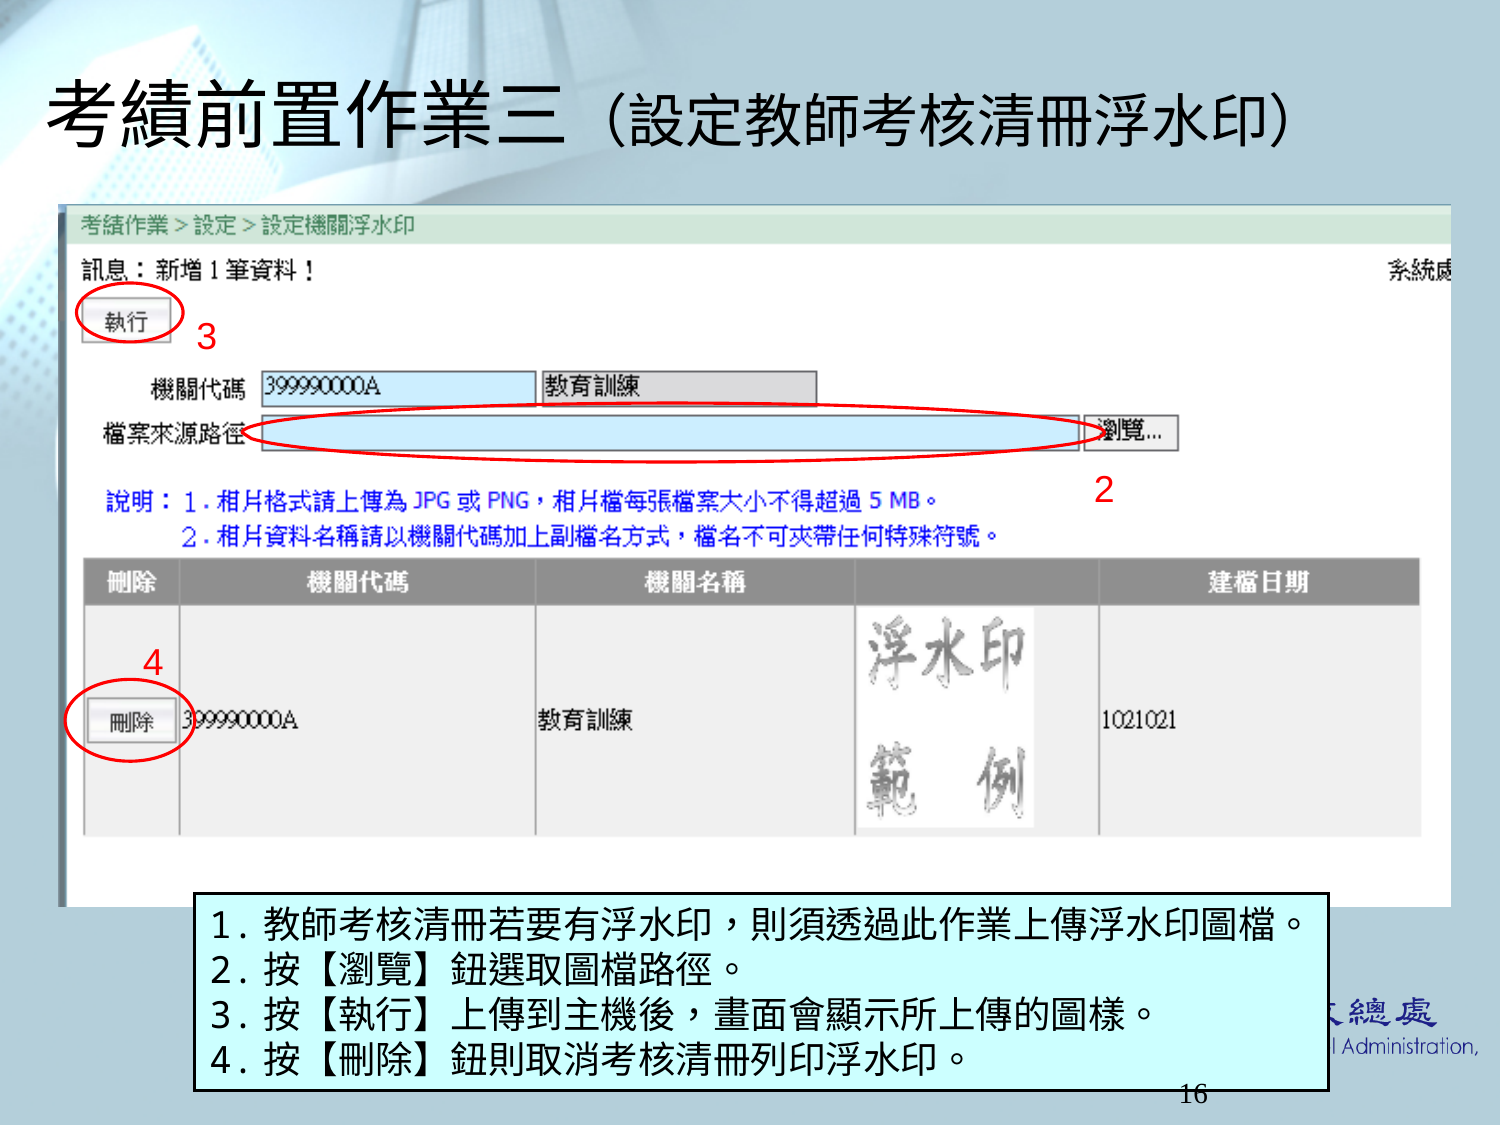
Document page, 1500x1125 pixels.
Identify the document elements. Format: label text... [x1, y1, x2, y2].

text_box 2 [1080, 464, 1129, 510]
text_box 3 [183, 312, 231, 358]
text_box 1.教師考核清冊若要有浮水印，則須透過此作業上傳浮水印圖檔。 2.按【瀏覽】鈕選取圖檔路徑。 3.按【執行】上傳到主機後，畫面會顯示所上傳的圖樣。 4.按【刪除】鈕則取消考核清冊列印浮水印。 [194, 893, 1329, 1091]
text_box 4 [129, 637, 177, 683]
picture [58, 204, 1451, 908]
text_box 考績前置作業三（設定教師考核清冊浮水印） [29, 56, 1467, 169]
text_box [1163, 1066, 1477, 1125]
